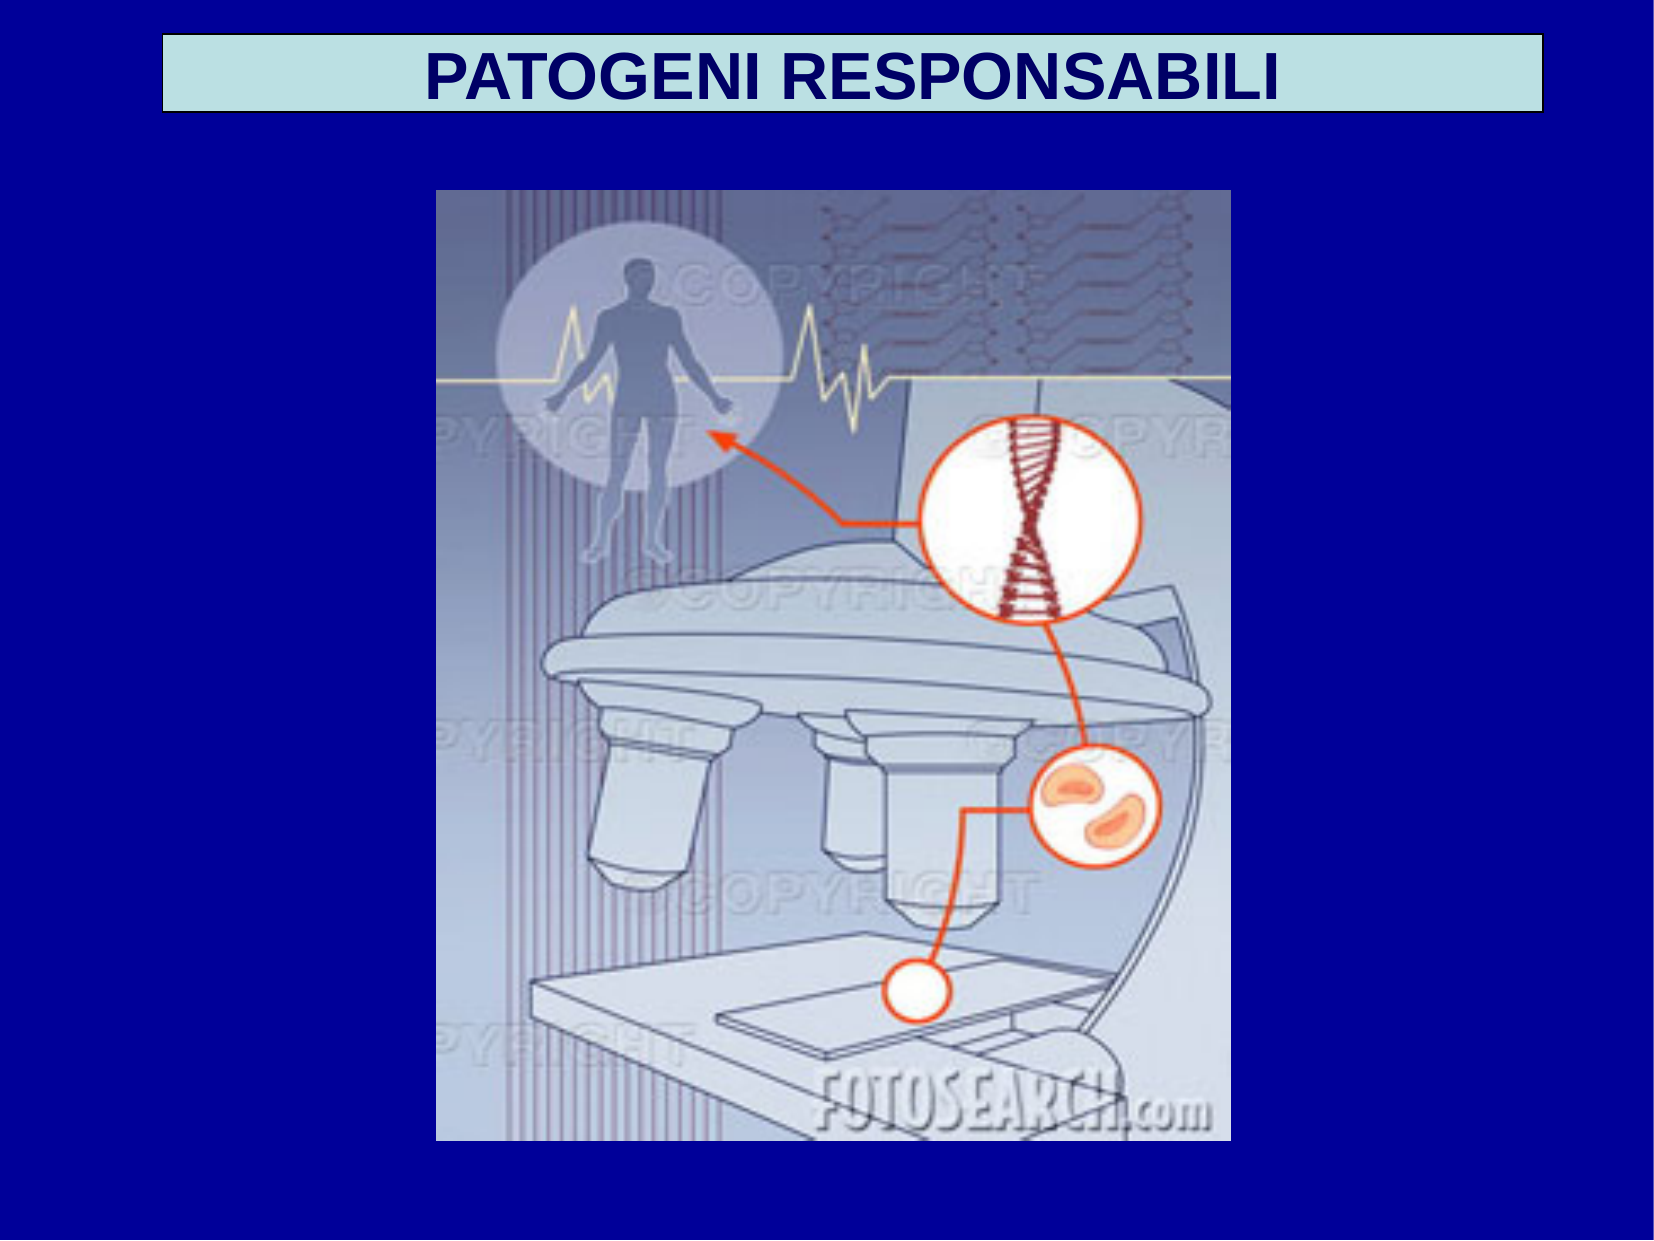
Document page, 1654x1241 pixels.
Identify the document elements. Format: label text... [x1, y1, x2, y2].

picture [436, 190, 1231, 1141]
text_box PATOGENI RESPONSABILI [162, 34, 1544, 113]
